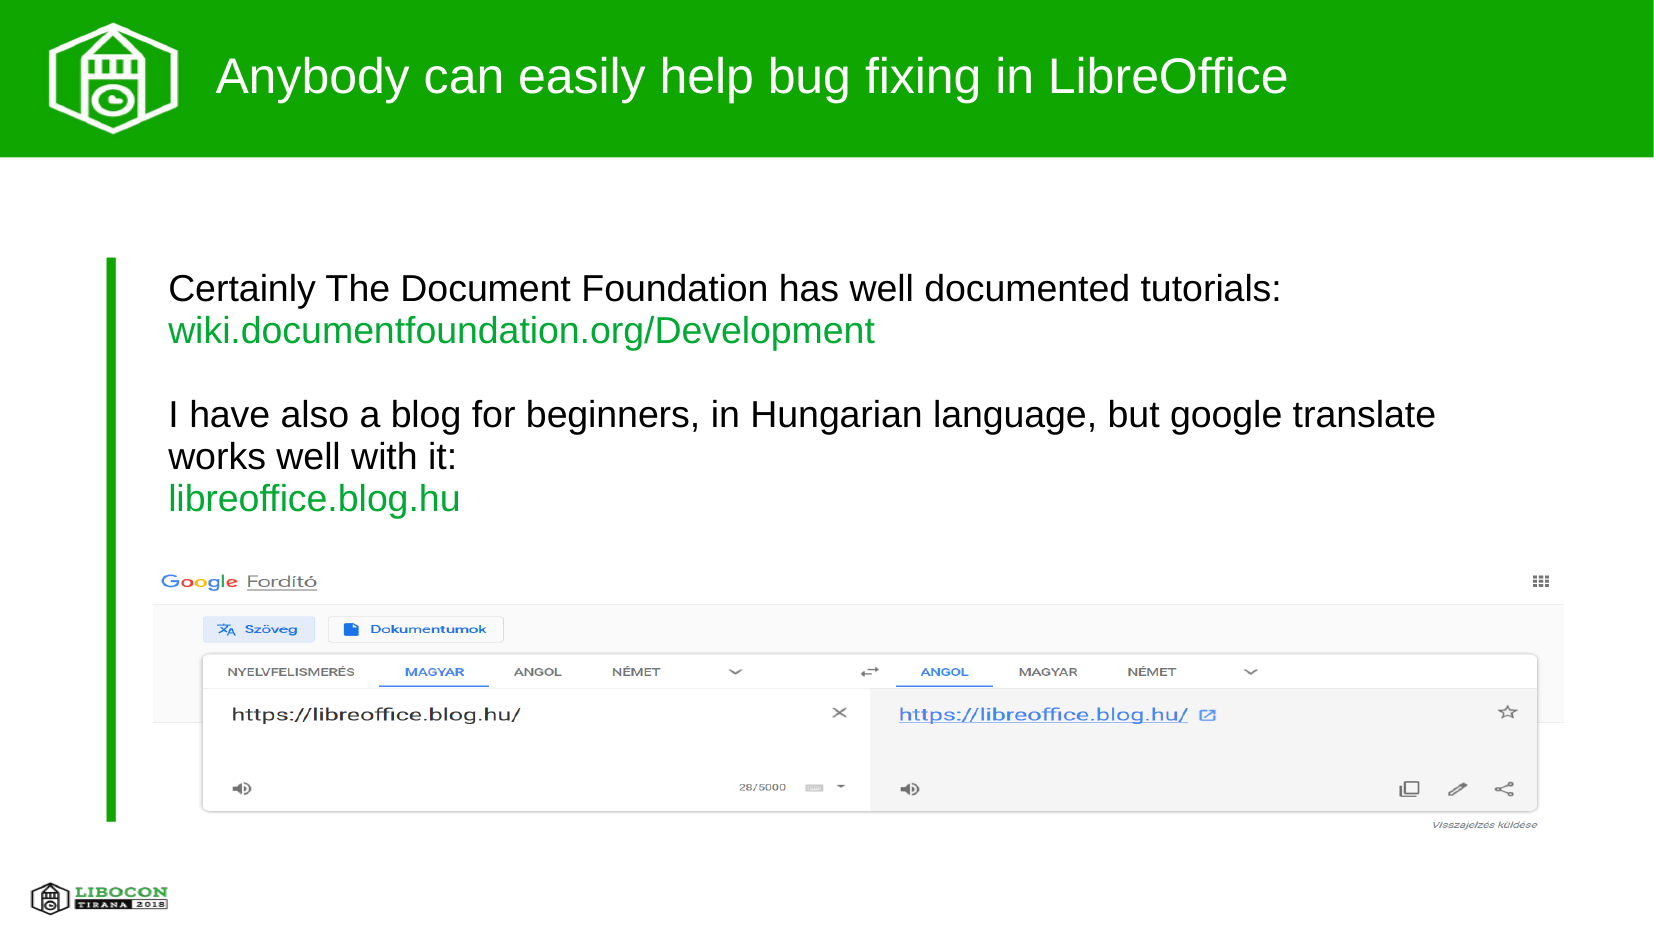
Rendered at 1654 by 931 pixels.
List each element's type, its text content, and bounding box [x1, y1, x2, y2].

text_box Anybody can easily help bug fixing in LibreOffice [200, 41, 1382, 119]
text_box Certainly The Document Foundation has well documented tutorials: wiki.documentfoundation.org/Development I have also a blog for beginners, in Hungarian language, but google translate works well with it: libreoffice.blog.hu [153, 259, 1477, 527]
picture [0, 0, 1654, 931]
